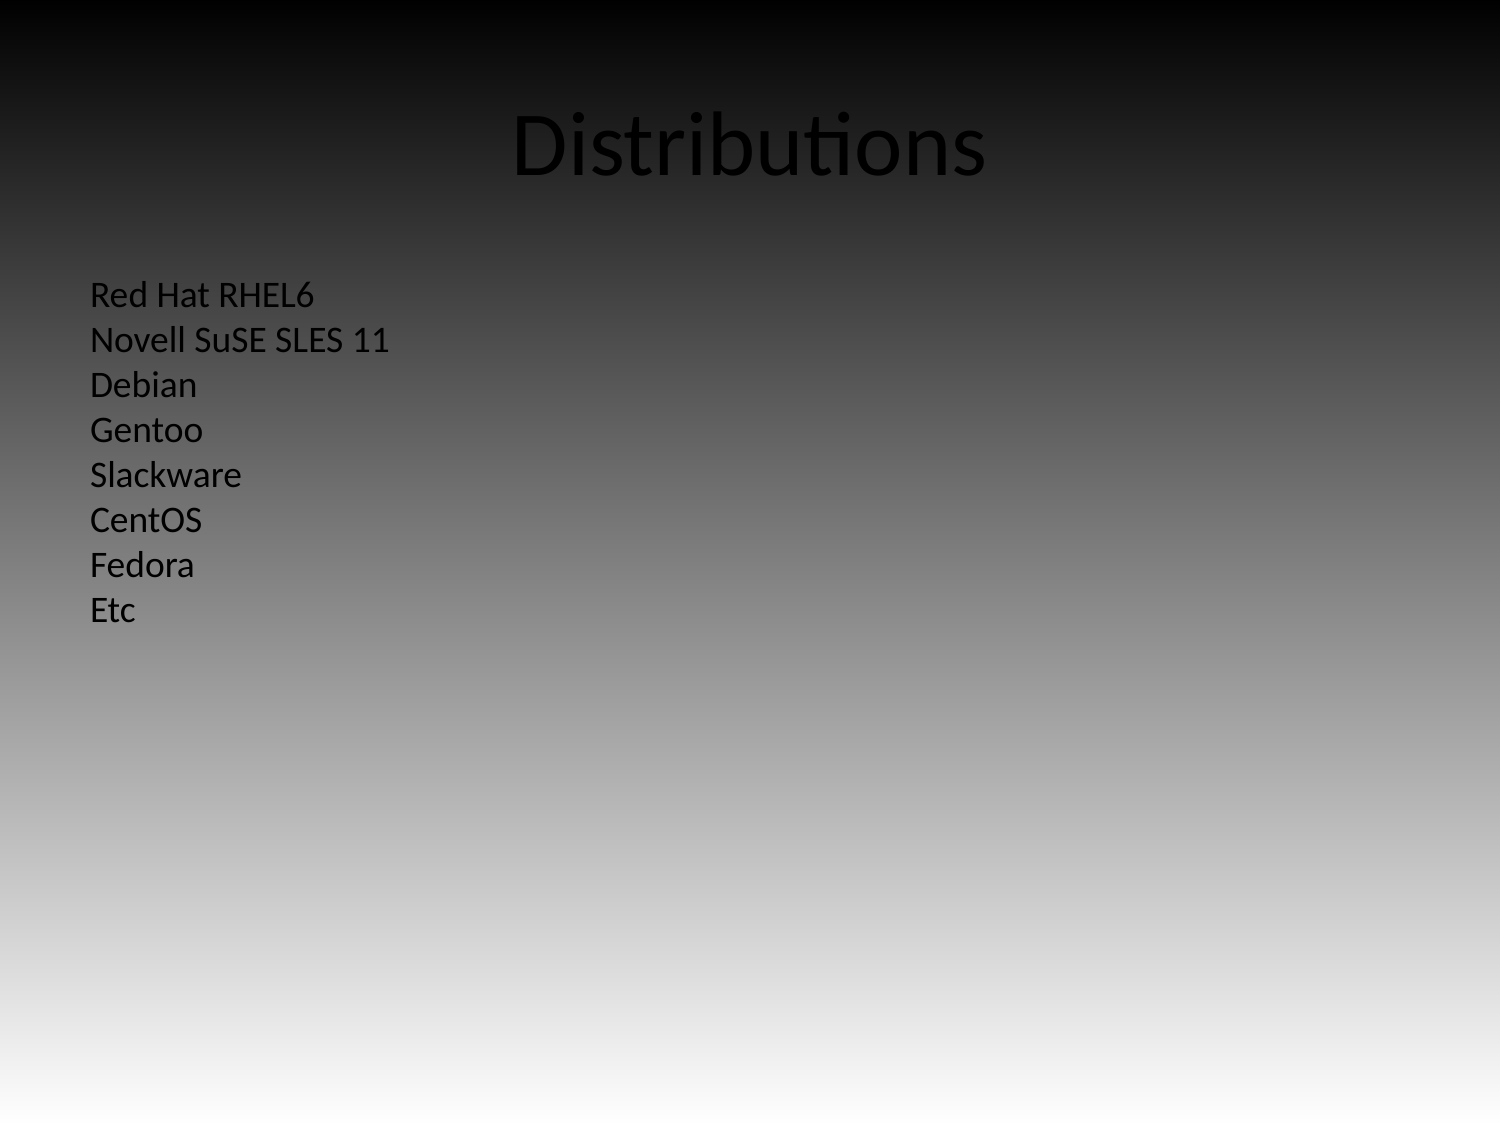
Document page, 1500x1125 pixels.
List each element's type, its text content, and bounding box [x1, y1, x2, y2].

title Distributions [75, 45, 1425, 233]
list Red Hat RHEL6 Novell SuSE SLES 11 Debian Gentoo Slackware CentOS Fedora Etc [75, 262, 1425, 1005]
